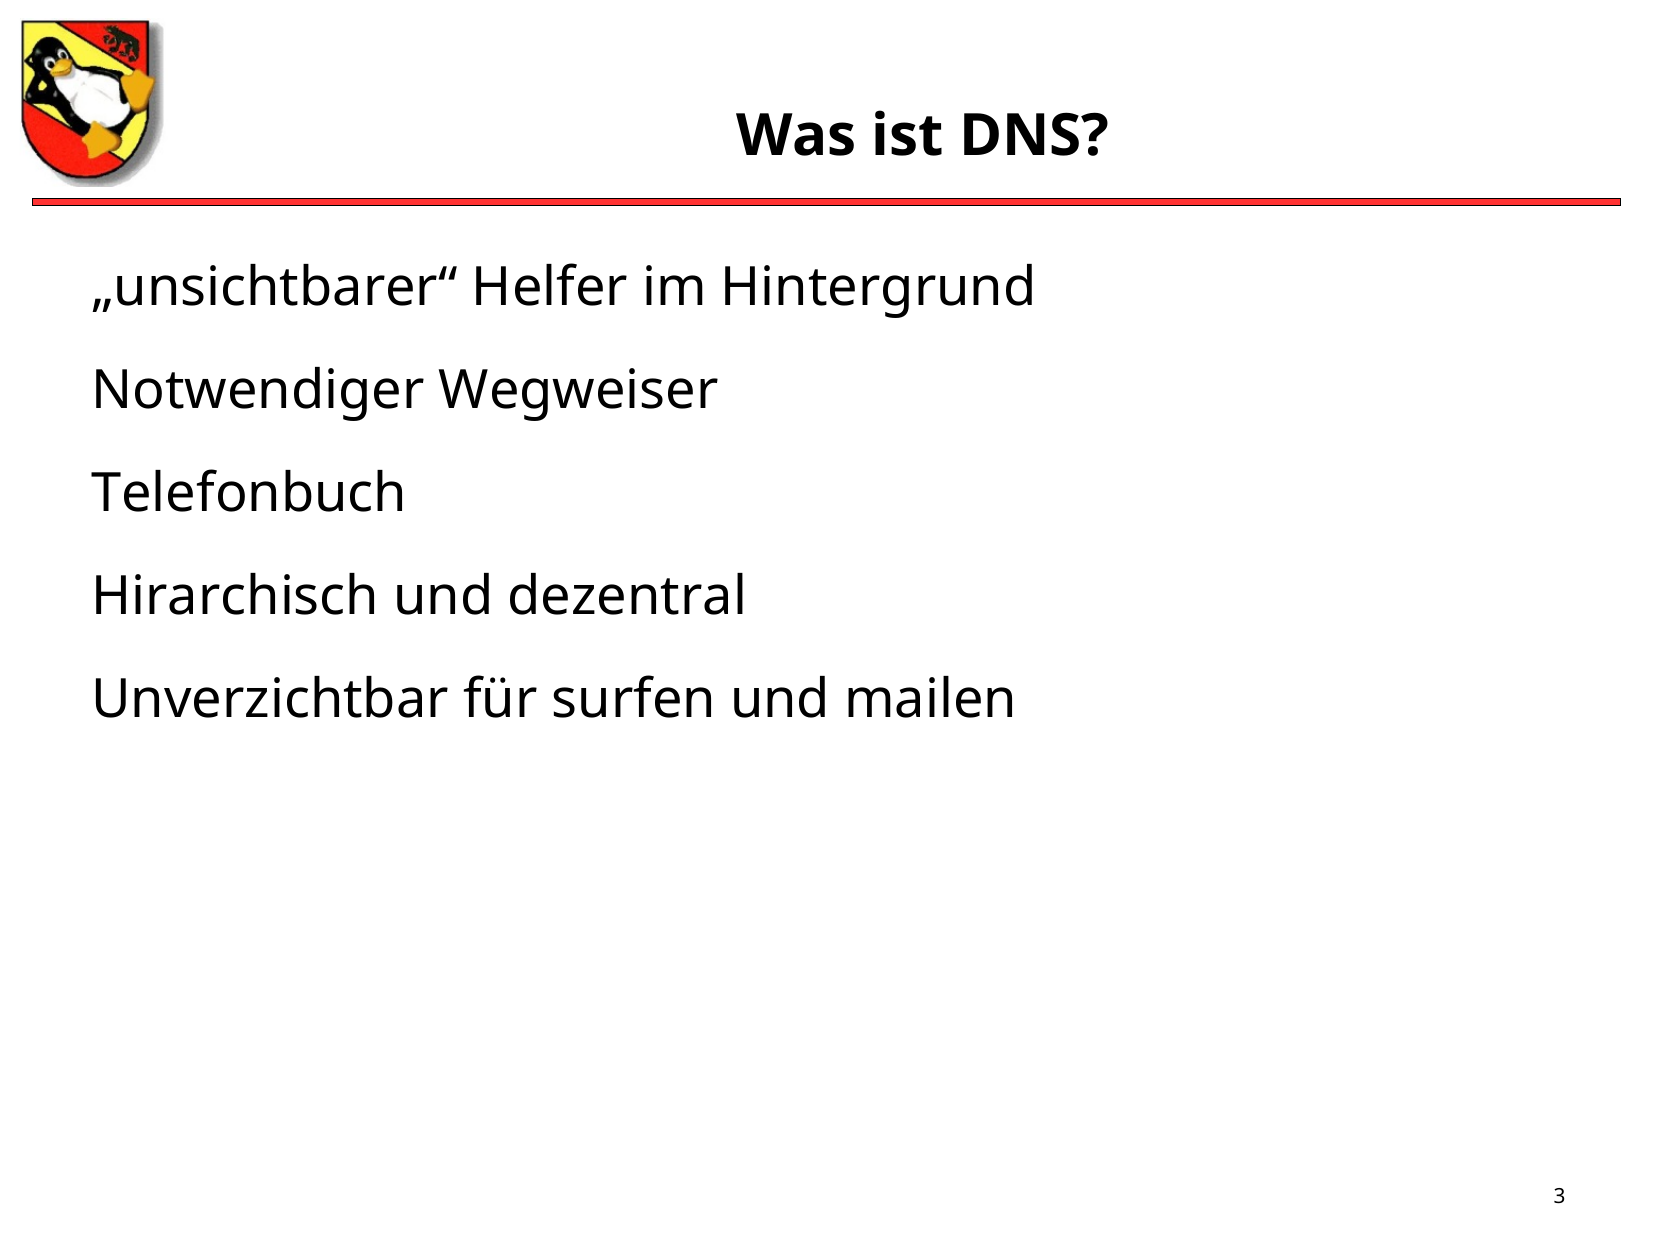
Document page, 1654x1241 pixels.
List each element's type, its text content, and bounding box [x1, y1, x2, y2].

title Was ist DNS? [250, 88, 1595, 178]
picture [19, 18, 168, 187]
list „unsichtbarer“ Helfer im Hintergrund Notwendiger Wegweiser Telefonbuch Hirarchisch und dezentral Unverzichtbar für surfen und mailen [73, 247, 1610, 1152]
